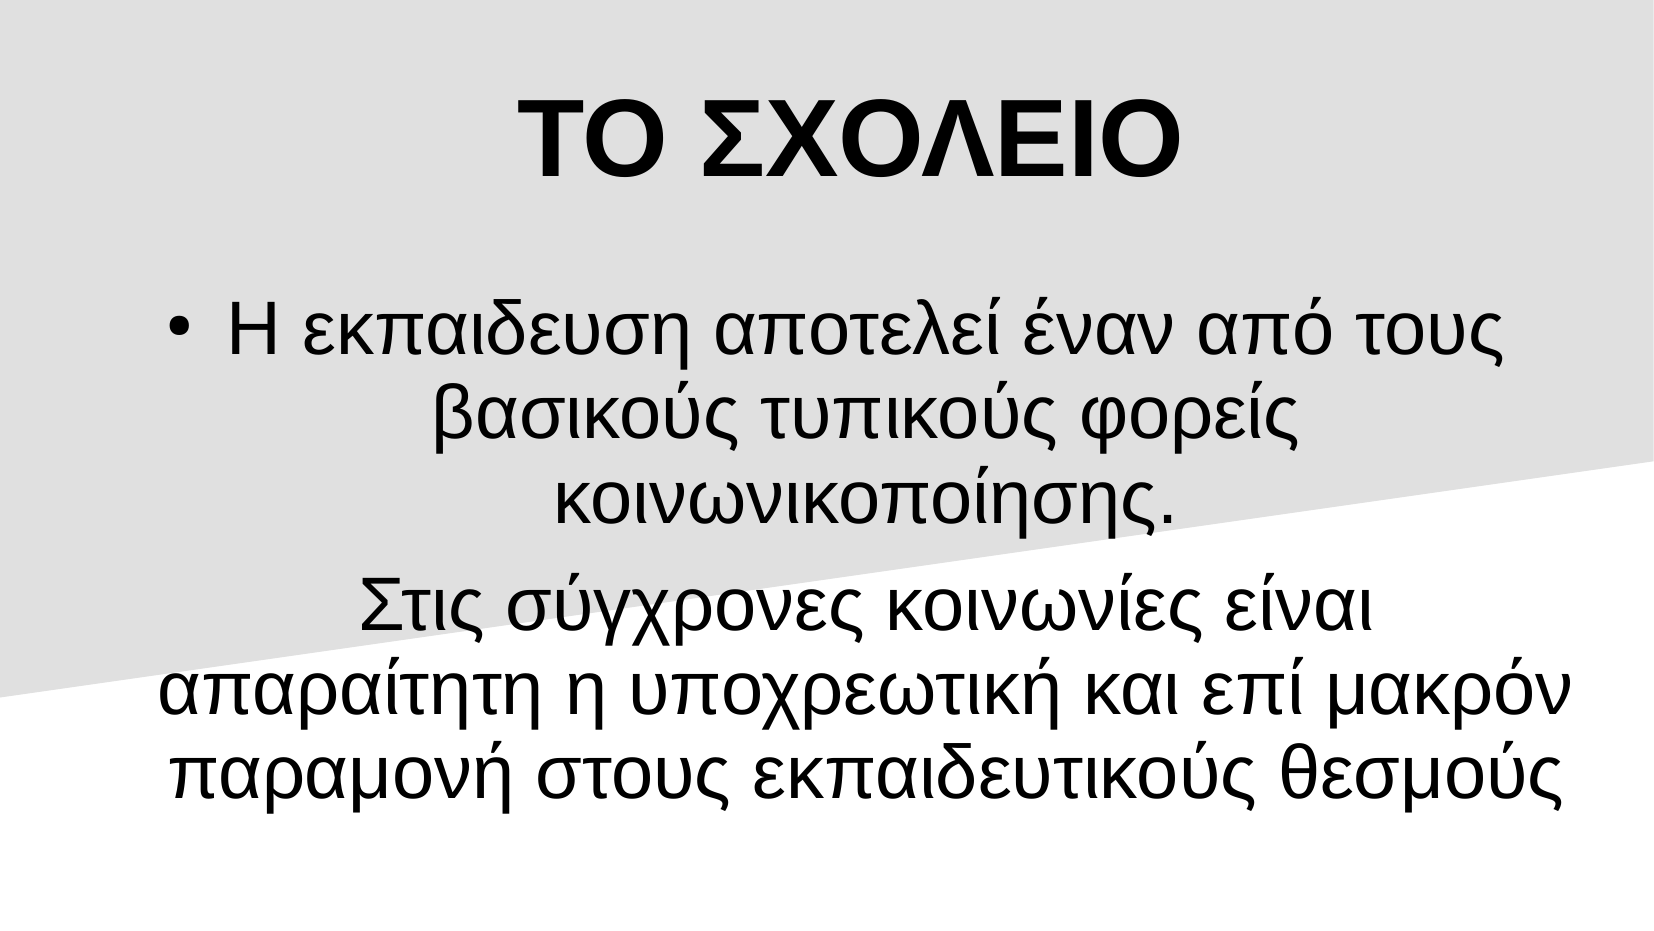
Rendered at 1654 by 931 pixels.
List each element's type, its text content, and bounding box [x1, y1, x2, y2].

list Η εκπαιδευση αποτελεί έναν από τους βασικούς τυπικούς φορείς κοινωνικοποίησης. Στις σύγχρονες κοινωνίες είναι απαραίτητη η υποχρεωτική και επί μακρόν παραμονή στους εκπαιδευτικούς θεσμούς [90, 285, 1579, 826]
title ΤΟ ΣΧΟΛΕΙΟ [113, 60, 1591, 217]
